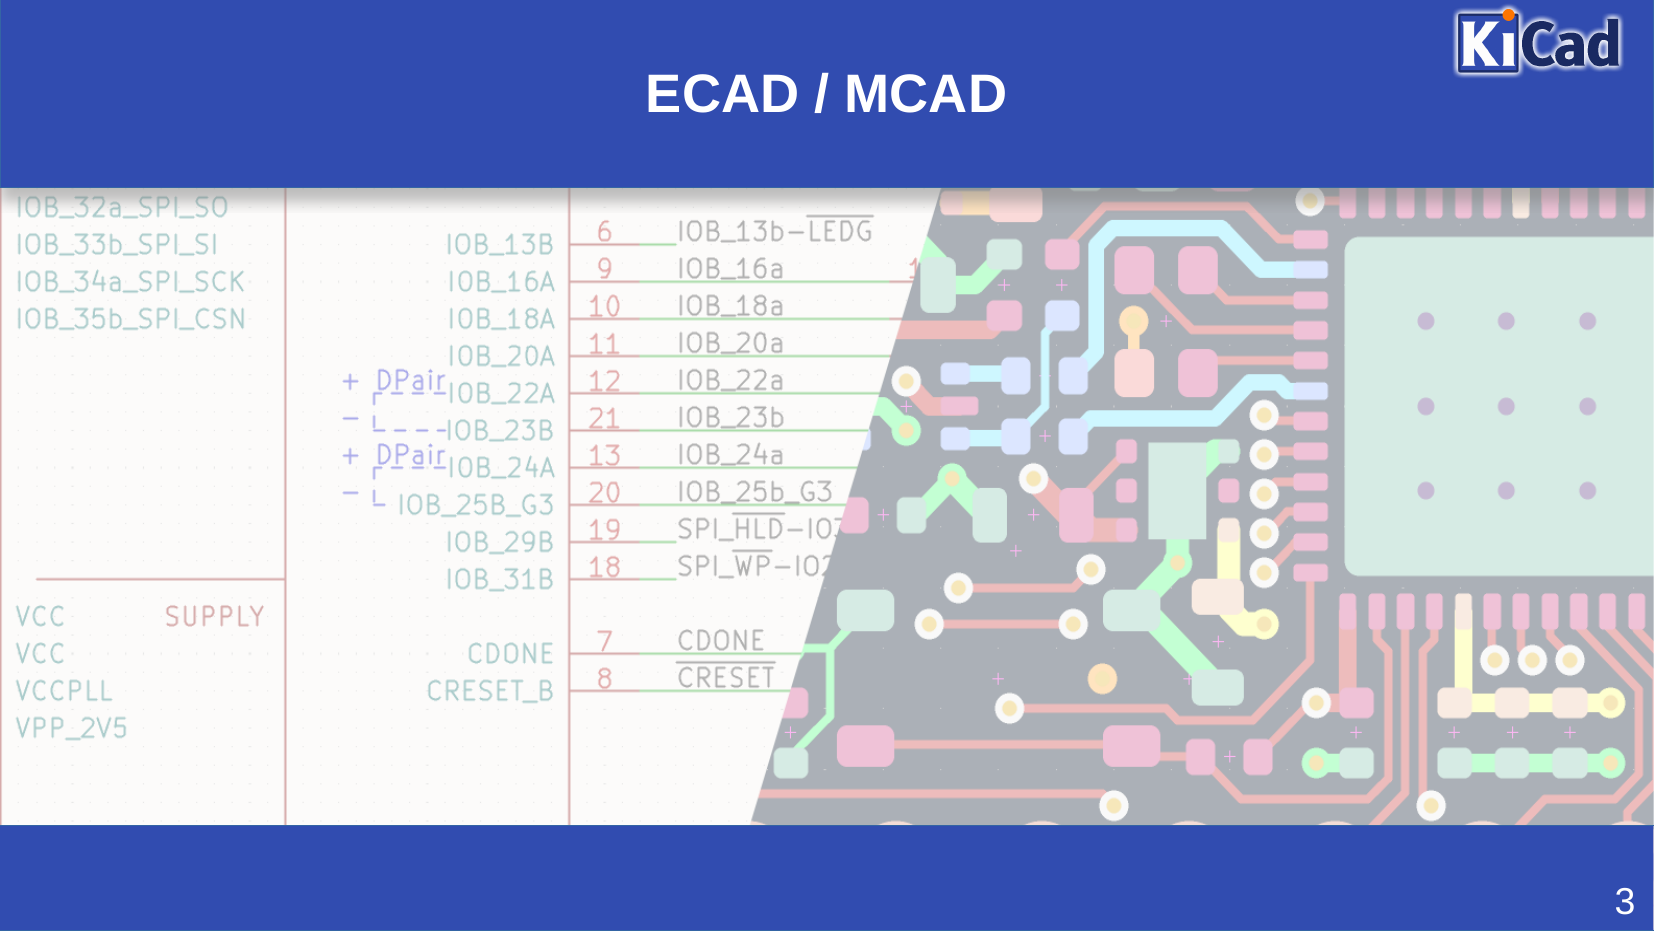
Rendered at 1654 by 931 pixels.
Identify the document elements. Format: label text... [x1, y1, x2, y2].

text_box [0, 825, 1654, 931]
table_header [578, 848, 1101, 905]
table_header [55, 848, 578, 905]
text_box ECAD / MCAD [0, 0, 1654, 188]
picture [1412, 0, 1654, 92]
text_box <number> [1387, 873, 1651, 931]
text_box [1162, 188, 1651, 226]
table_header [1101, 848, 1624, 905]
picture [0, 188, 1654, 825]
